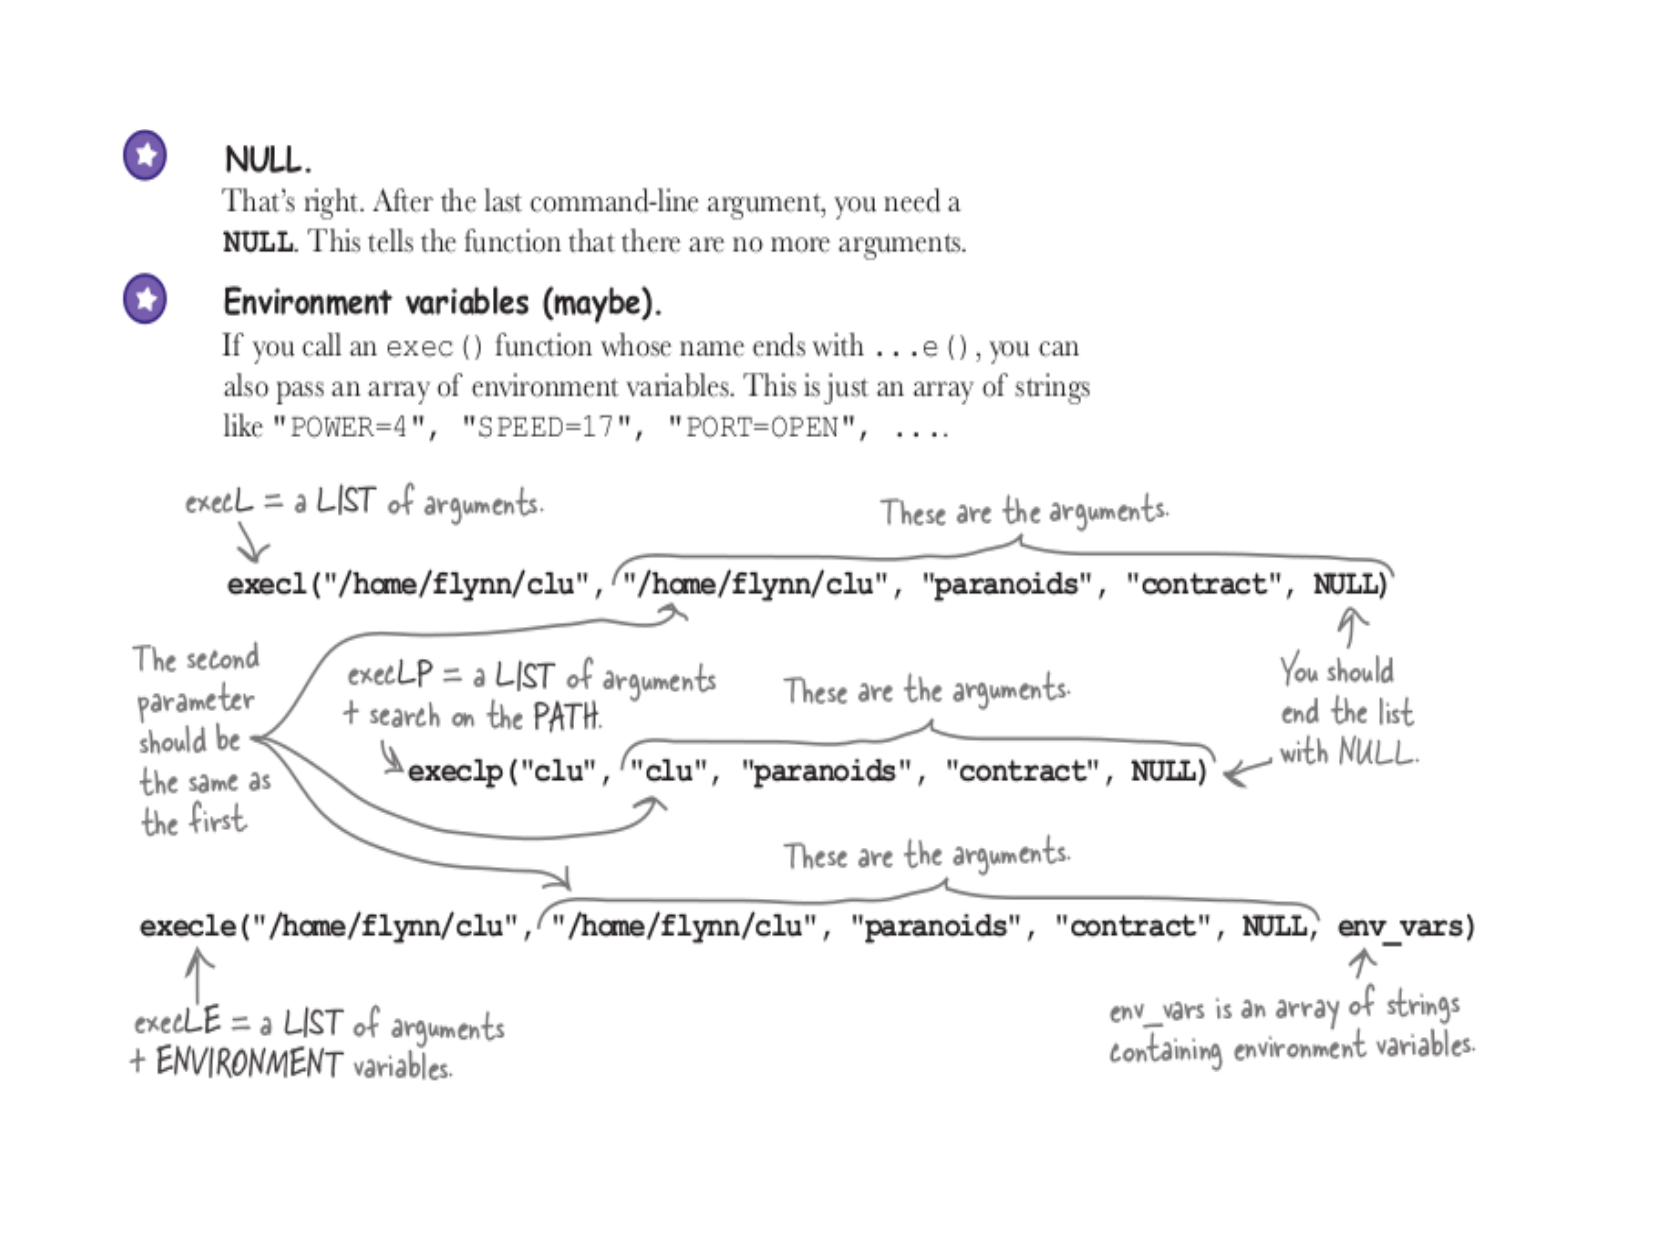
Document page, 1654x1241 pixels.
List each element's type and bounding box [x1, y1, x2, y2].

picture [47, 129, 1619, 1087]
